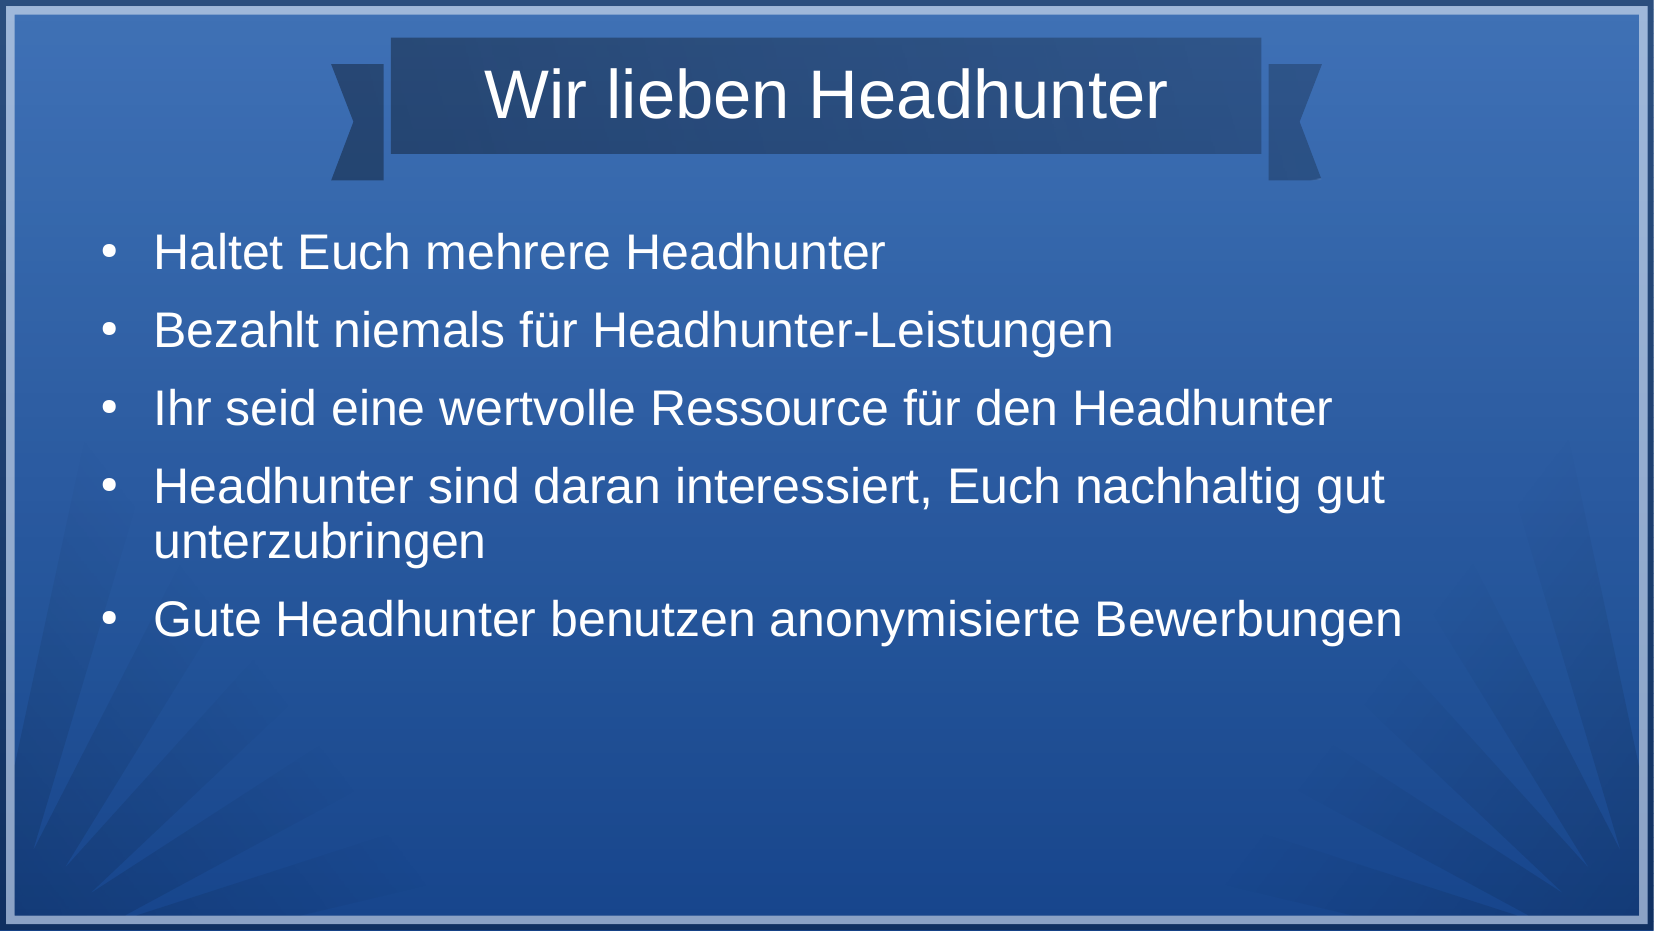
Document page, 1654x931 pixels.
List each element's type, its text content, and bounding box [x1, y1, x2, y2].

list Haltet Euch mehrere Headhunter Bezahlt niemals für Headhunter-Leistungen Ihr seid eine wertvolle Ressource für den Headhunter Headhunter sind daran interessiert, Euch nachhaltig gut unterzubringen Gute Headhunter benutzen anonymisierte Bewerbungen [82, 224, 1571, 848]
title Wir lieben Headhunter [389, 35, 1264, 154]
